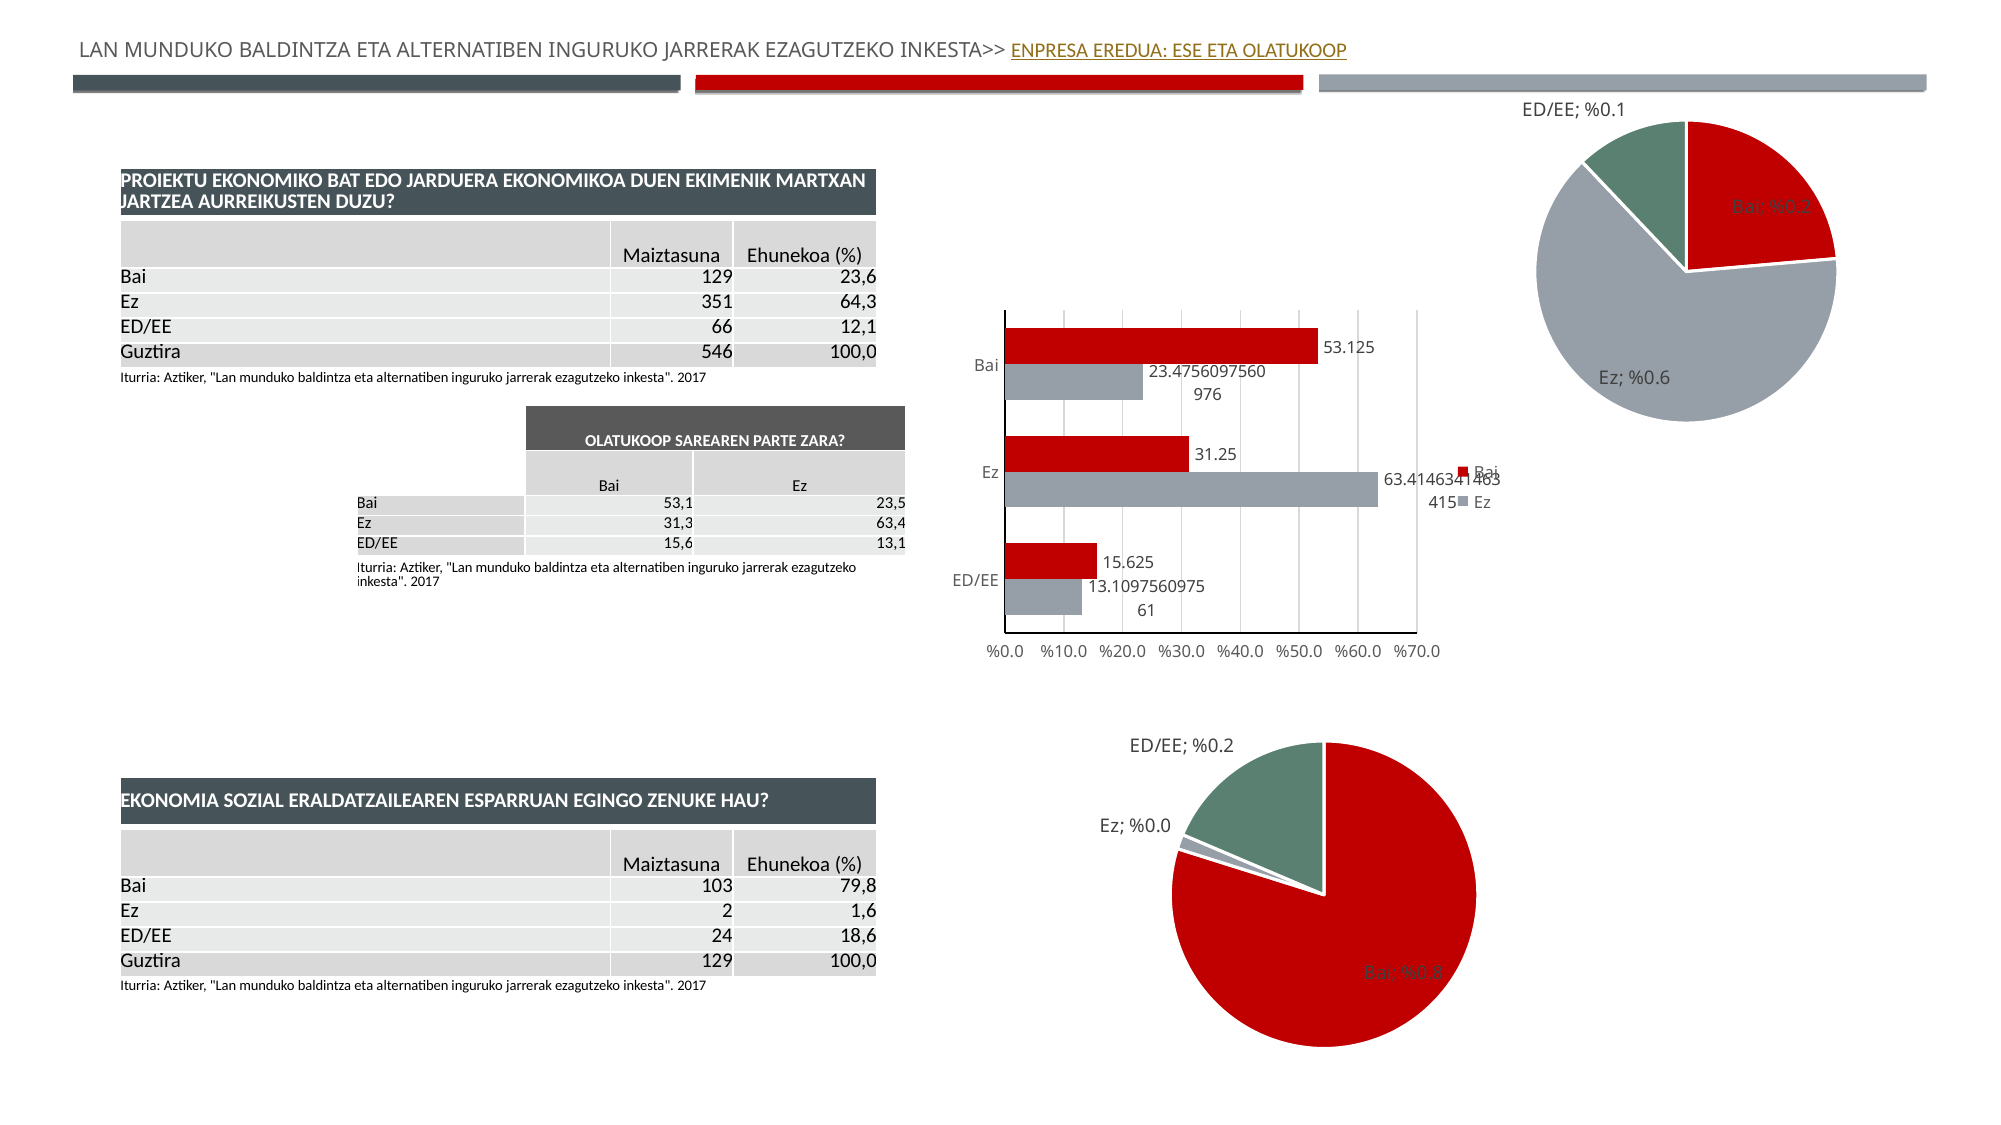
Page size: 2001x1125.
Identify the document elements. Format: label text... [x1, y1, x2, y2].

table_cell [121, 221, 610, 267]
table_cell 12,1 [734, 319, 876, 342]
table_header EKONOMIA SOZIAL ERALDATZAILEAREN ESPARRUAN EGINGO ZENUKE HAU? [121, 778, 876, 824]
chart [940, 49, 2000, 670]
table_cell 351 [611, 294, 732, 317]
table_cell Guztira [121, 344, 610, 367]
table_cell Bai [121, 269, 610, 292]
table_cell Bai [526, 451, 692, 495]
table_cell 1,6 [734, 903, 876, 926]
table_cell Iturria: Aztiker, "Lan munduko baldintza eta alternatiben inguruko jarrerak ezagutzeko inkesta". 2017 [121, 369, 876, 385]
table_cell [358, 451, 524, 495]
table_cell 103 [713, 880, 719, 891]
table_cell 129 [611, 953, 732, 976]
table_cell 129 [611, 269, 732, 292]
table_cell 13,1 [694, 537, 905, 555]
table_cell Ez [121, 903, 610, 926]
table_cell Ez [121, 294, 610, 317]
table_cell 31,3 [526, 516, 692, 535]
table_cell 2 [725, 903, 732, 916]
table_cell 15,6 [526, 537, 692, 555]
table_header OLATUKOOP SAREAREN PARTE ZARA? [526, 406, 905, 450]
table_cell Ez [694, 451, 905, 495]
table_cell Ez [358, 516, 524, 535]
table_cell 103 [611, 878, 732, 901]
table_cell 100,0 [734, 953, 876, 976]
table_cell Ehunekoa (%) [734, 830, 876, 876]
table_cell 66 [611, 319, 732, 342]
table_cell 23,6 [734, 269, 876, 292]
table_cell Iturria: Aztiker, "Lan munduko baldintza eta alternatiben inguruko jarrerak ezagutzeko inkesta". 2017 [358, 557, 905, 590]
table_cell 100,0 [734, 344, 876, 367]
table_cell 53,1 [526, 496, 692, 515]
table_cell ED/EE [121, 319, 610, 342]
table_cell Bai [358, 496, 524, 515]
table_cell 2 [611, 903, 732, 926]
table_cell Ehunekoa (%) [734, 221, 876, 267]
table_cell [121, 830, 610, 876]
table_cell Maiztasuna [611, 221, 732, 267]
table_cell Guztira [121, 953, 610, 976]
table_cell 79,8 [734, 878, 876, 901]
table_cell 23,5 [694, 496, 905, 515]
table_cell 24 [611, 928, 732, 951]
table_cell 546 [611, 344, 732, 367]
table_cell 66 [726, 319, 732, 327]
table_header PROIEKTU EKONOMIKO BAT EDO JARDUERA EKONOMIKOA DUEN EKIMENIK MARTXAN JARTZEA AURREIKUSTEN DUZU? [121, 169, 876, 215]
table_cell 64,3 [734, 294, 876, 317]
table_cell ED/EE [121, 928, 610, 951]
chart [876, 678, 1744, 1119]
table_cell 18,6 [734, 928, 876, 951]
table_cell Iturria: Aztiker, "Lan munduko baldintza eta alternatiben inguruko jarrerak ezagutzeko inkesta". 2017 [121, 978, 876, 994]
table_header [358, 406, 524, 450]
table_cell Maiztasuna [611, 830, 732, 876]
text_box LAN MUNDUKO BALDINTZA ETA ALTERNATIBEN INGURUKO JARRERAK EZAGUTZEKO INKESTA>> ENPRESA EREDUA: ESE ETA OLATUKOOP [64, 29, 1926, 69]
table_cell Bai [121, 878, 610, 901]
table_cell 63,4 [694, 516, 905, 535]
table_cell ED/EE [358, 537, 524, 555]
